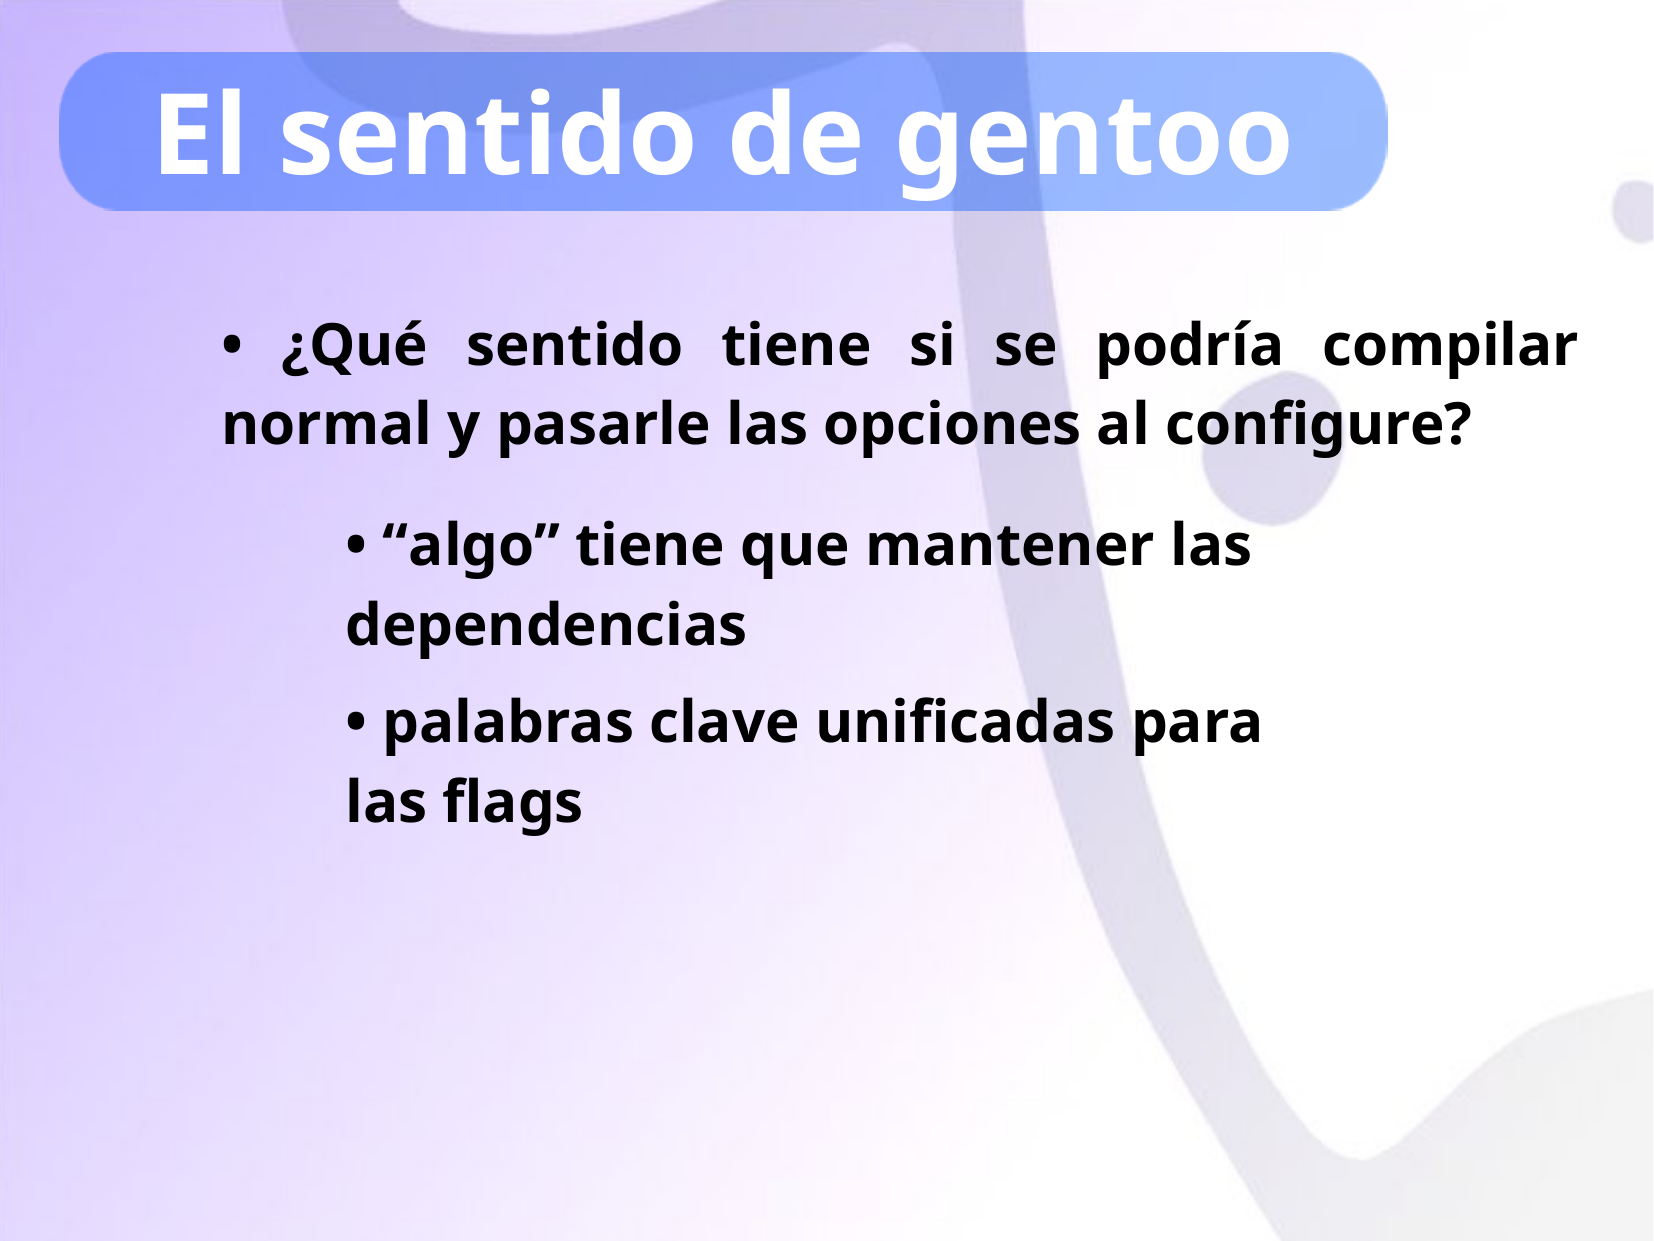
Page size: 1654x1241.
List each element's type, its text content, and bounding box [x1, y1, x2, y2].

text_box • ¿Qué sentido tiene si se podría compilar normal y pasarle las opciones al configure? [206, 295, 1595, 465]
text_box • palabras clave unificadas para las flags [330, 673, 1359, 843]
picture [0, 0, 1654, 1241]
text_box • “algo” tiene que mantener las dependencias [330, 496, 1300, 665]
